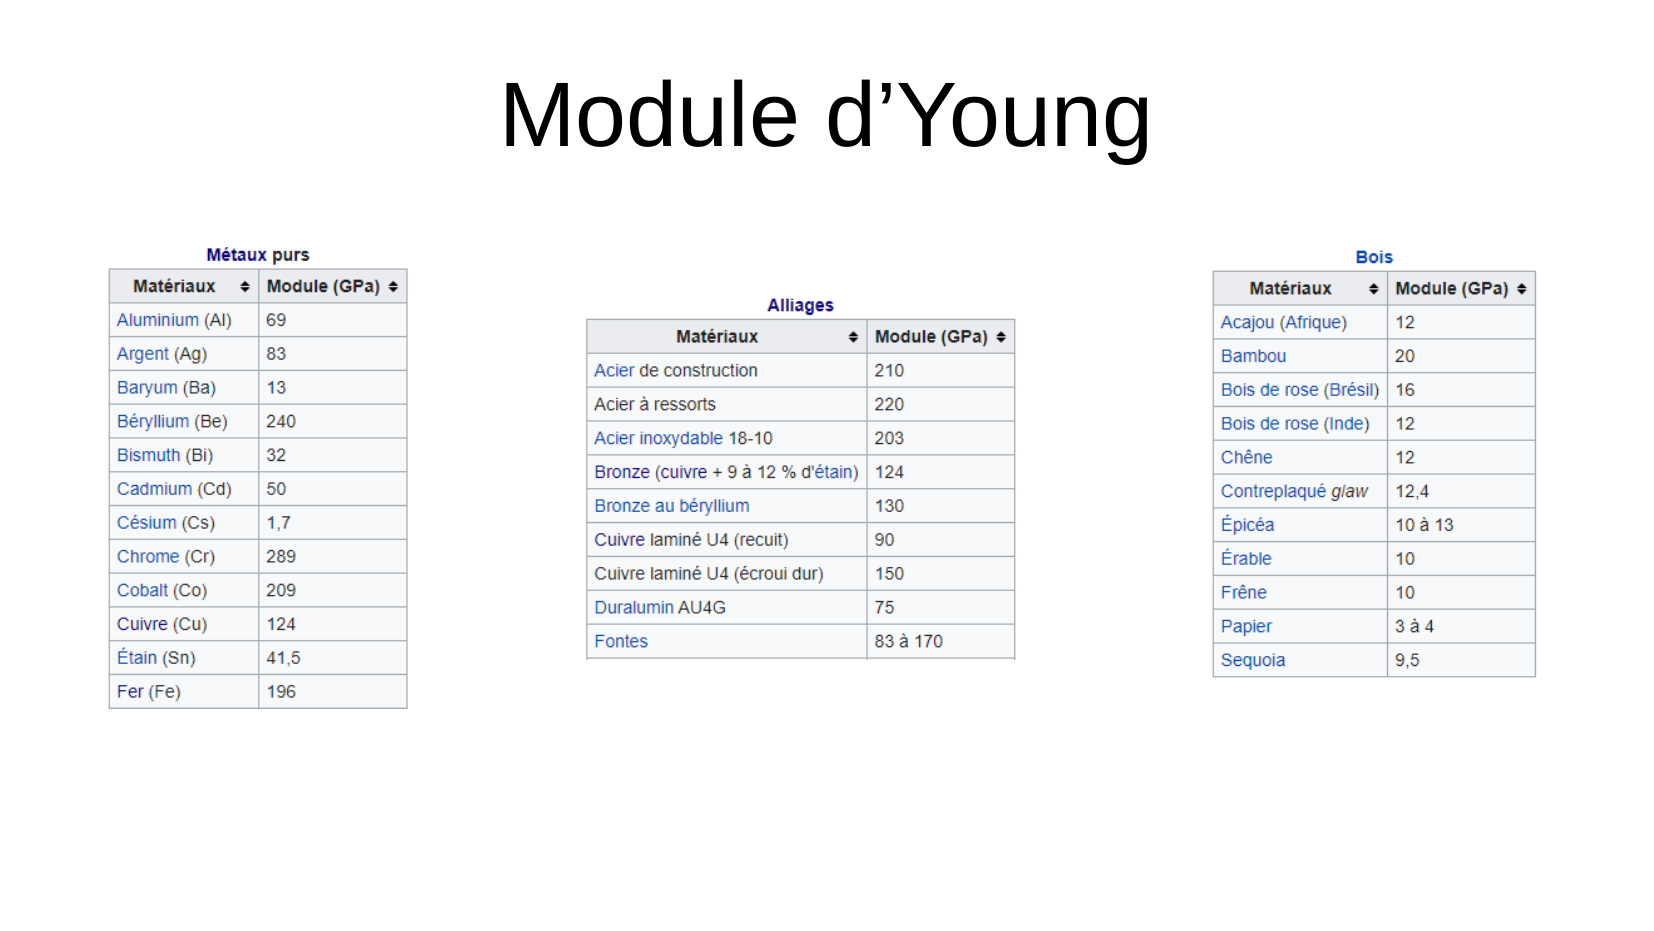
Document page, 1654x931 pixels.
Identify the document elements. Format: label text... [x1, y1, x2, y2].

picture [565, 275, 1028, 660]
title Module d’Young [82, 37, 1571, 193]
picture [100, 236, 414, 709]
picture [1204, 227, 1550, 686]
